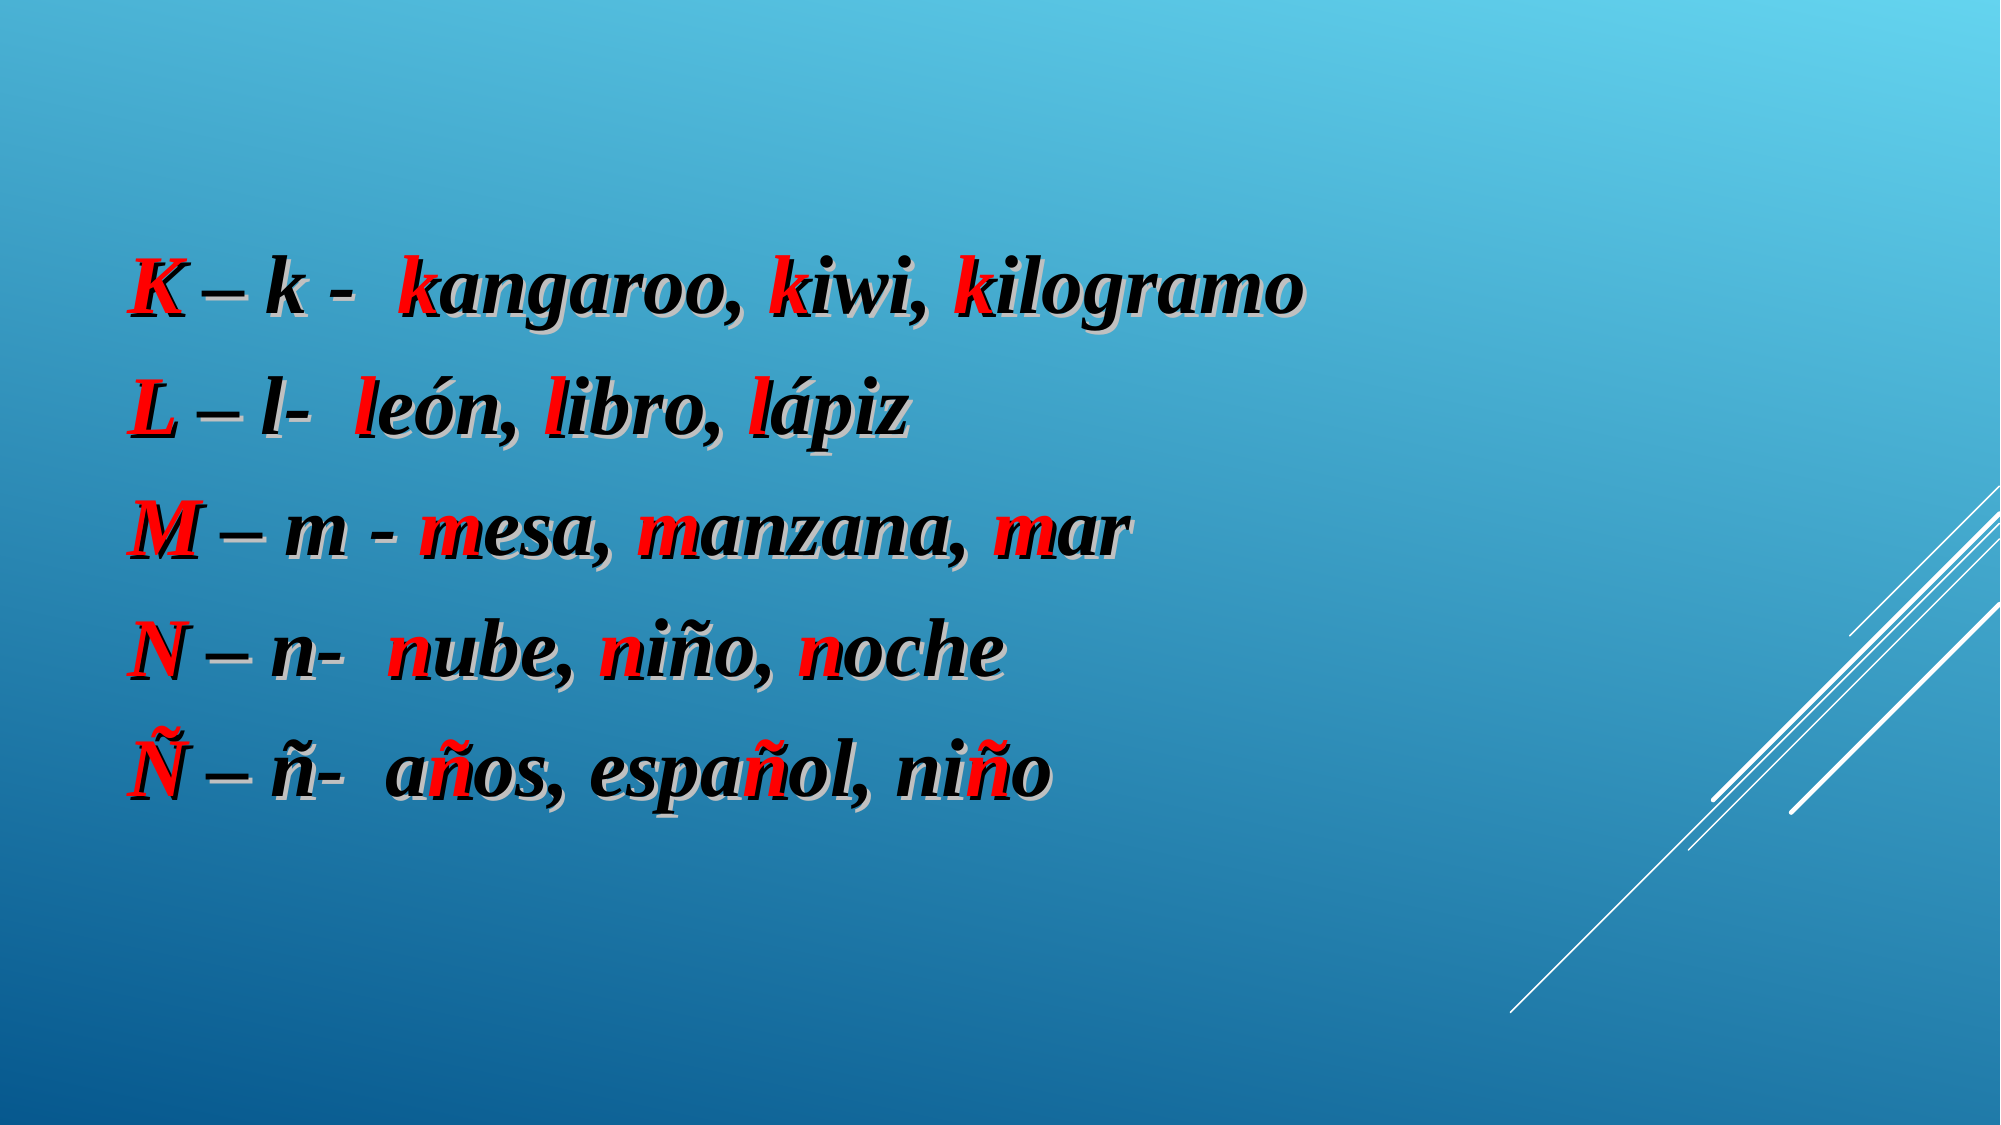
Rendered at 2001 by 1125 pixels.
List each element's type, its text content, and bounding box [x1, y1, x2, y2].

list K – k - kangaroo, kiwi, kilogramo L – l- león, libro, lápiz M – m - mesa, manzana, mar N – n- nube, niño, noche Ñ – ñ- años, español, niño [112, 112, 1812, 932]
